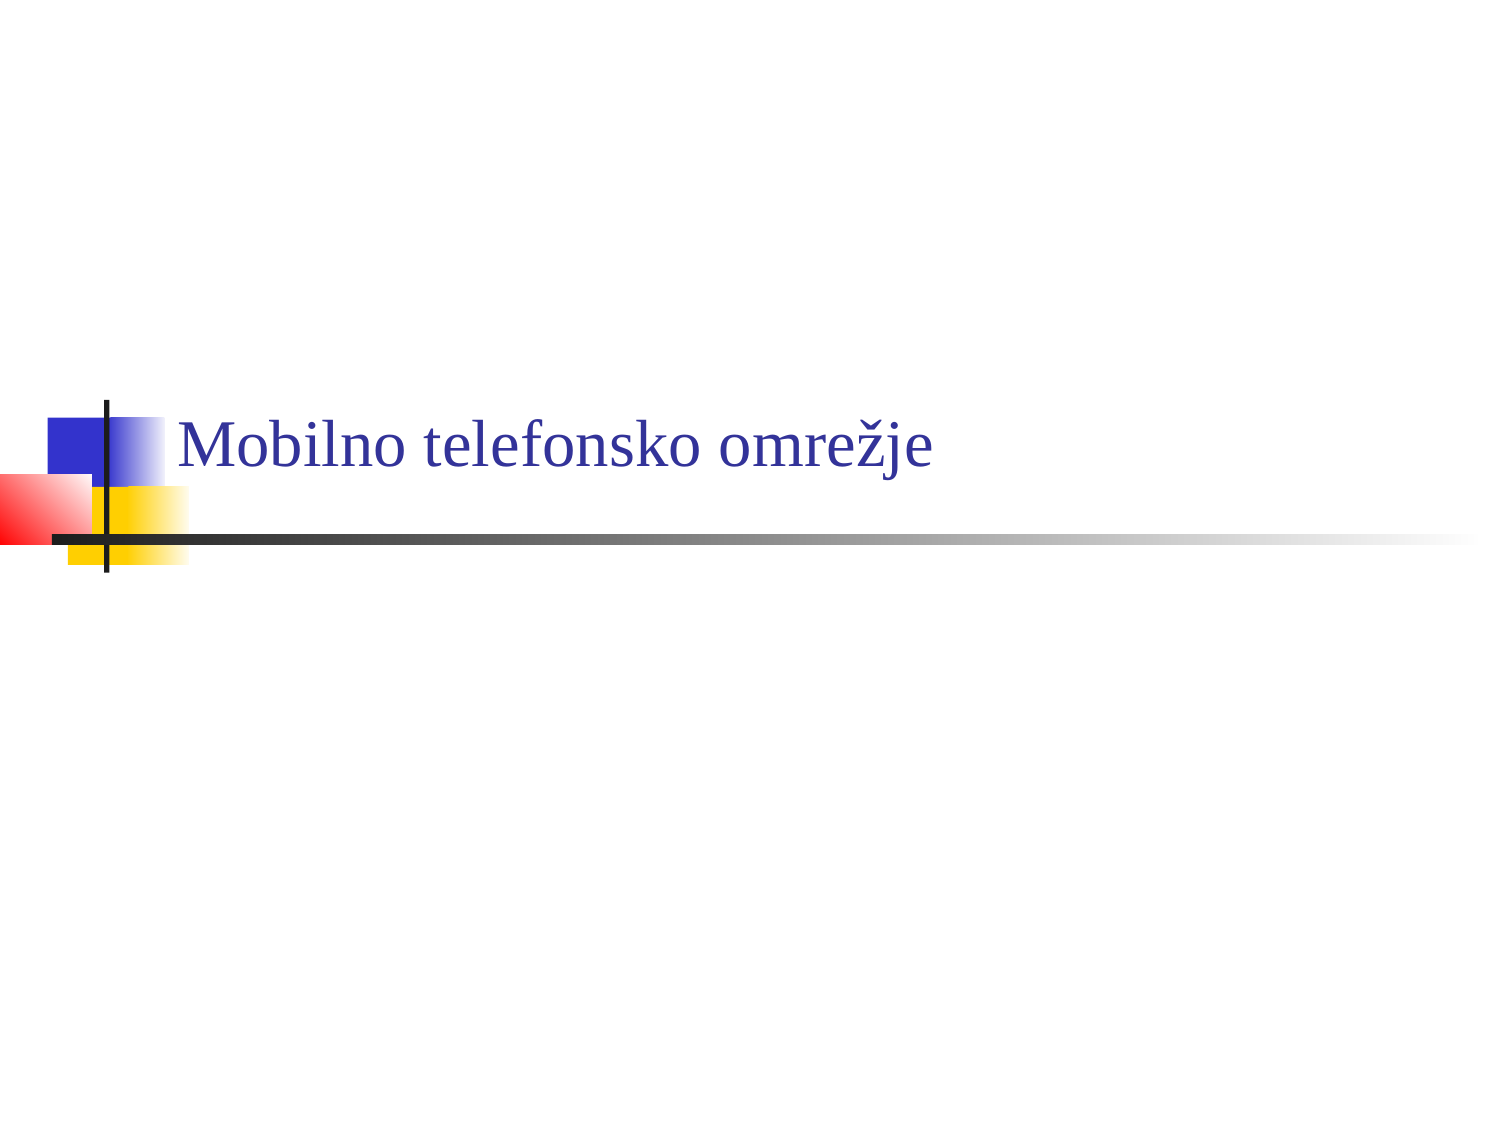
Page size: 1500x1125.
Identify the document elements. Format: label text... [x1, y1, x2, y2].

title Mobilno telefonsko omrežje [162, 299, 1438, 488]
